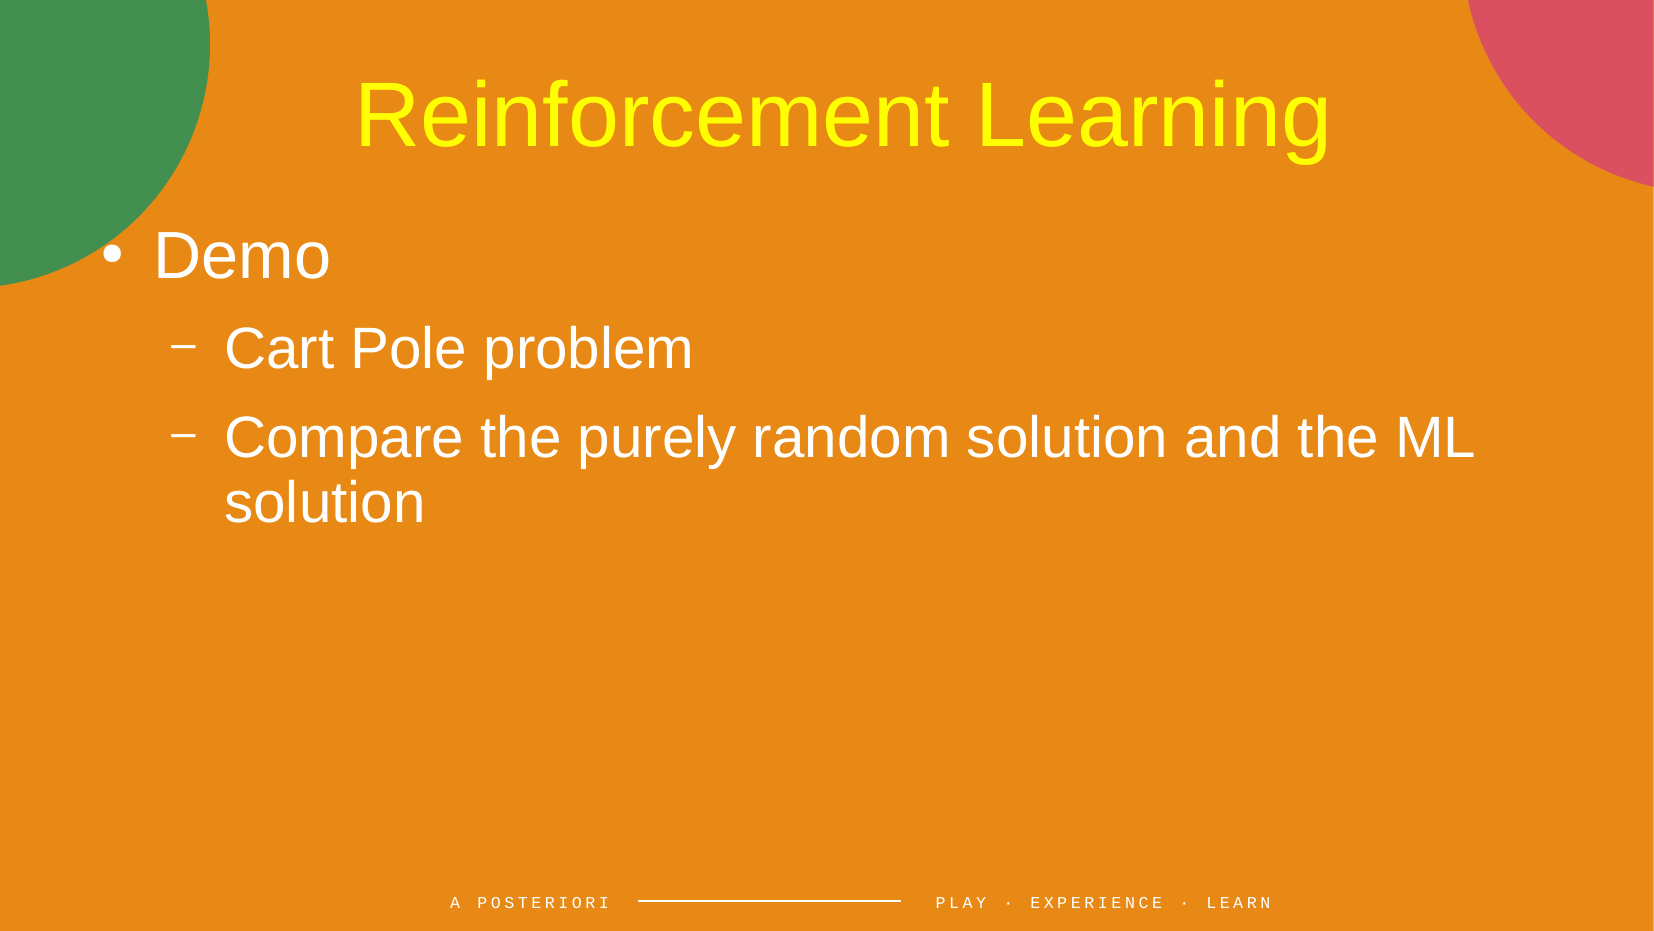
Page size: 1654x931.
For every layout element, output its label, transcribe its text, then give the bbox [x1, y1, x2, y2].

title Reinforcement Learning [187, 37, 1501, 193]
list Demo Cart Pole problem Compare the purely random solution and the ML solution [82, 217, 1571, 758]
